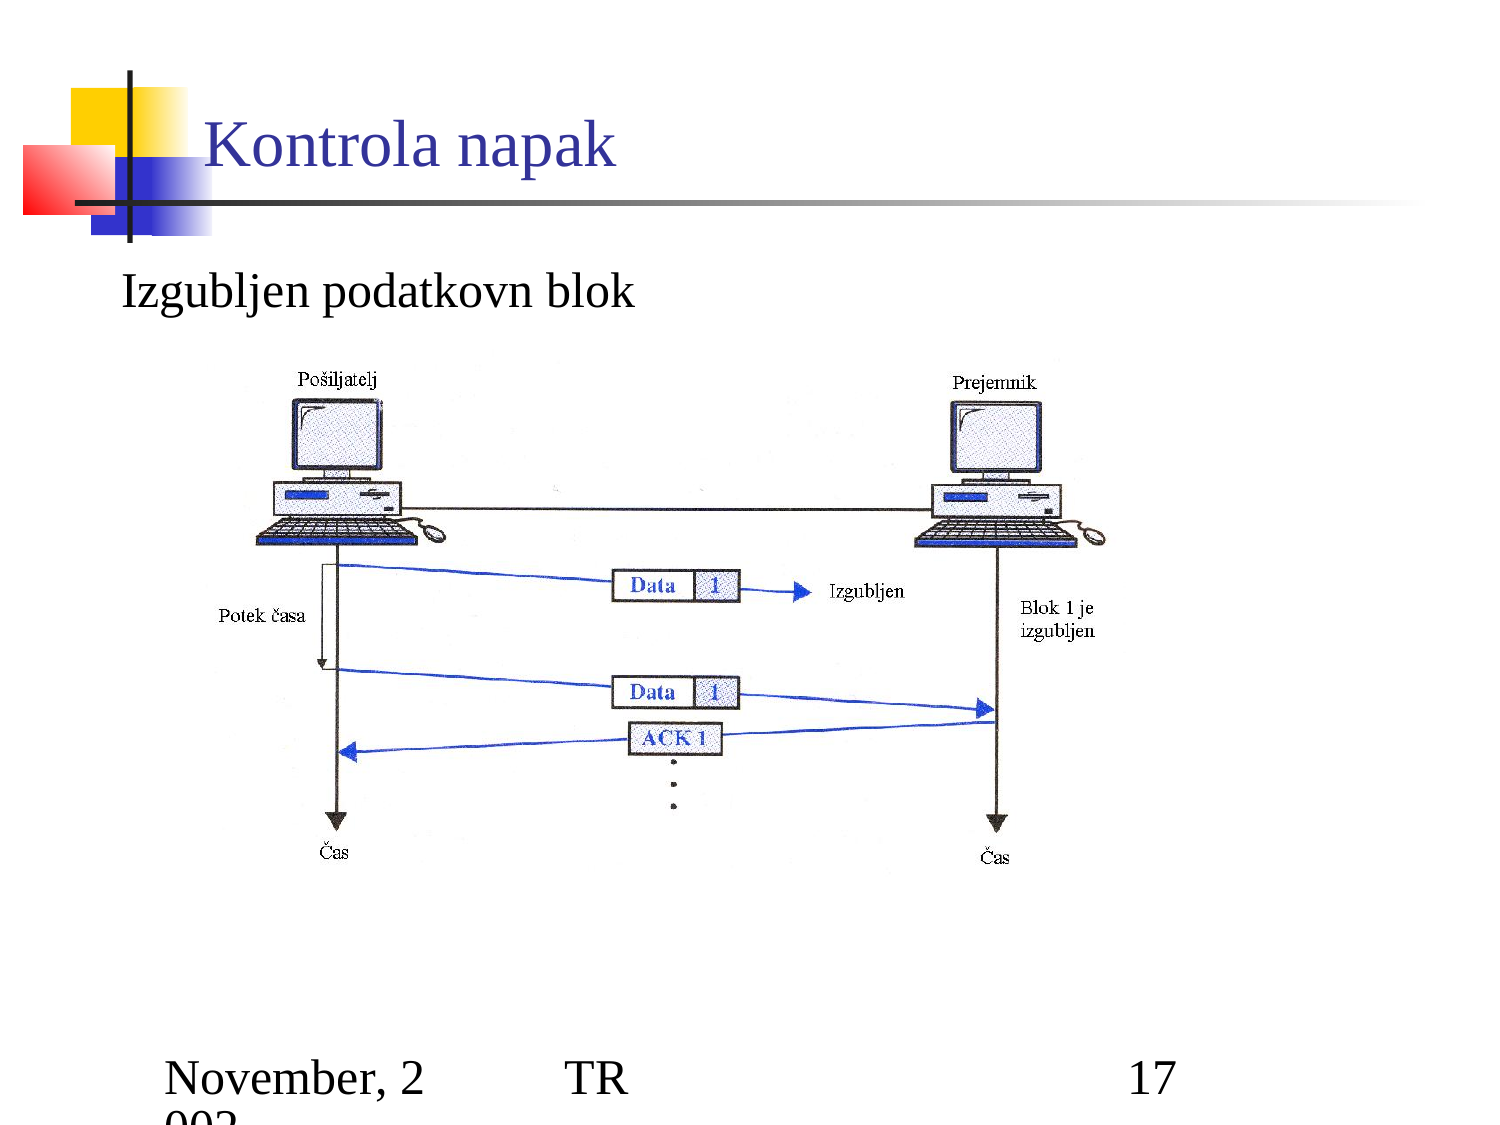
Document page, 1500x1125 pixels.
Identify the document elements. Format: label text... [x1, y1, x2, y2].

title Kontrola napak [188, 92, 1468, 188]
list Izgubljen podatkovn blok [50, 249, 1469, 351]
picture [200, 349, 1126, 877]
